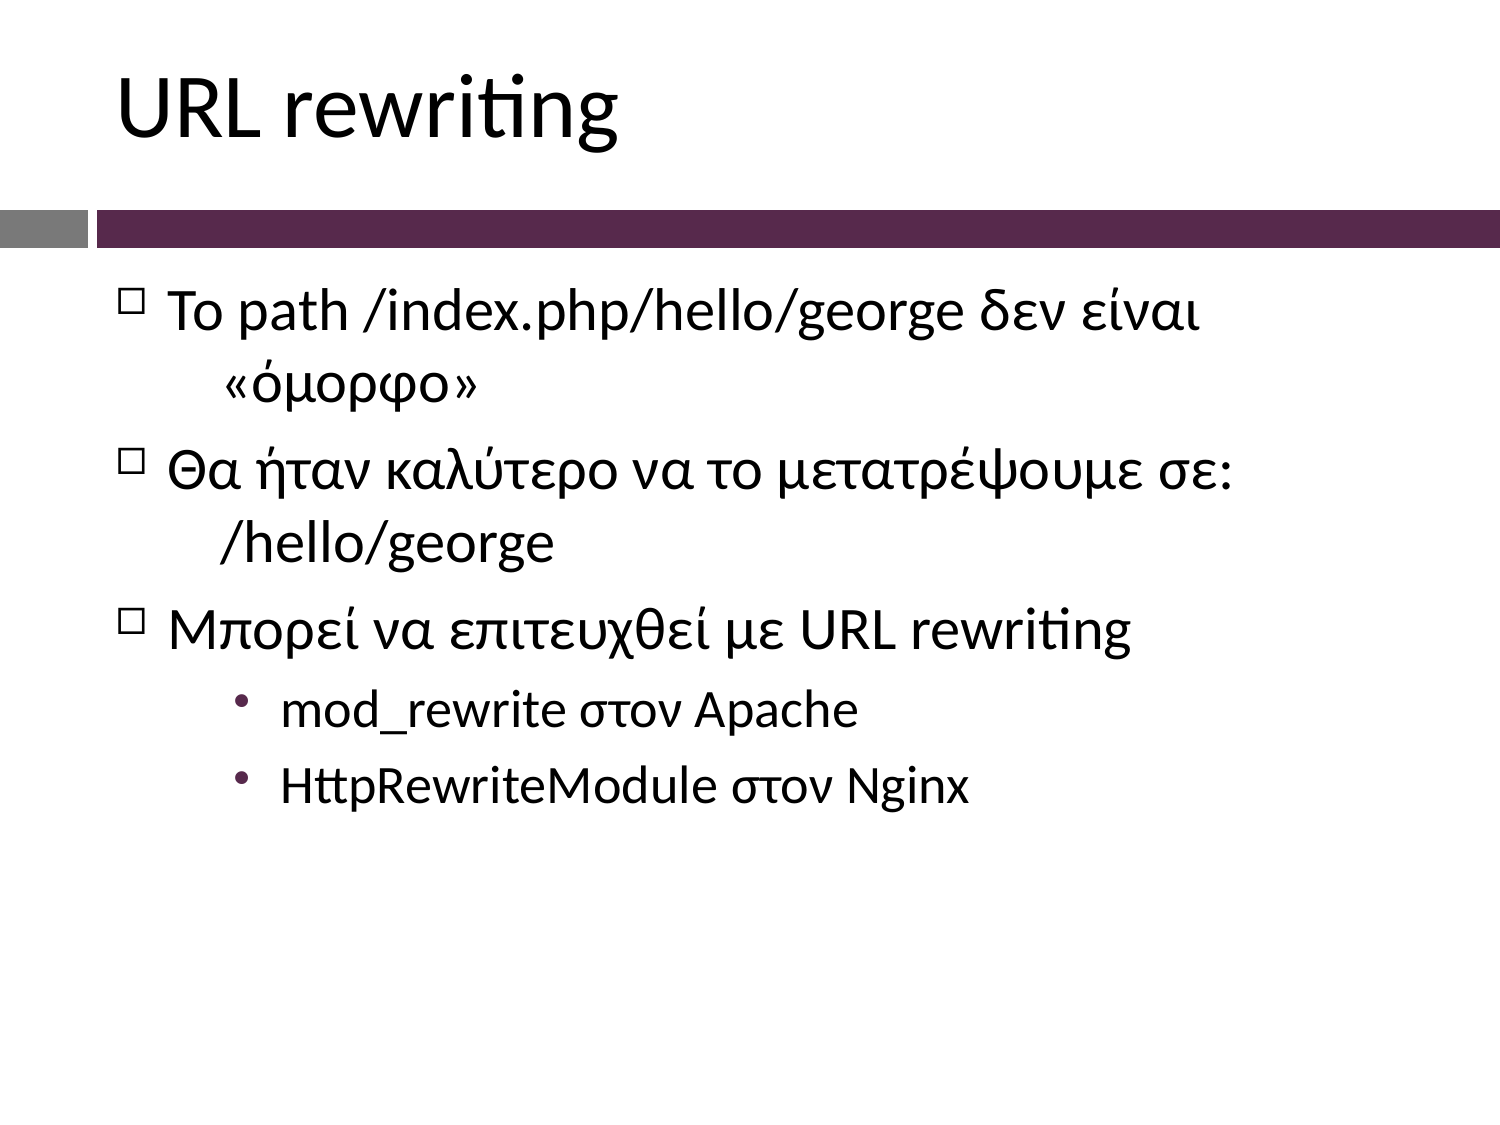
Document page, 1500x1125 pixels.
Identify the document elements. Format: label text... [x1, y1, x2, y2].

list Το path /index.php/hello/george δεν είναι «όμορφο» Θα ήταν καλύτερο να το μετατρέψουμε σε: /hello/george Μπορεί να επιτευχθεί με URL rewriting mod_rewrite στον Apache HttpRewriteModule στον Nginx [100, 262, 1438, 1000]
title URL rewriting [100, 19, 1438, 182]
